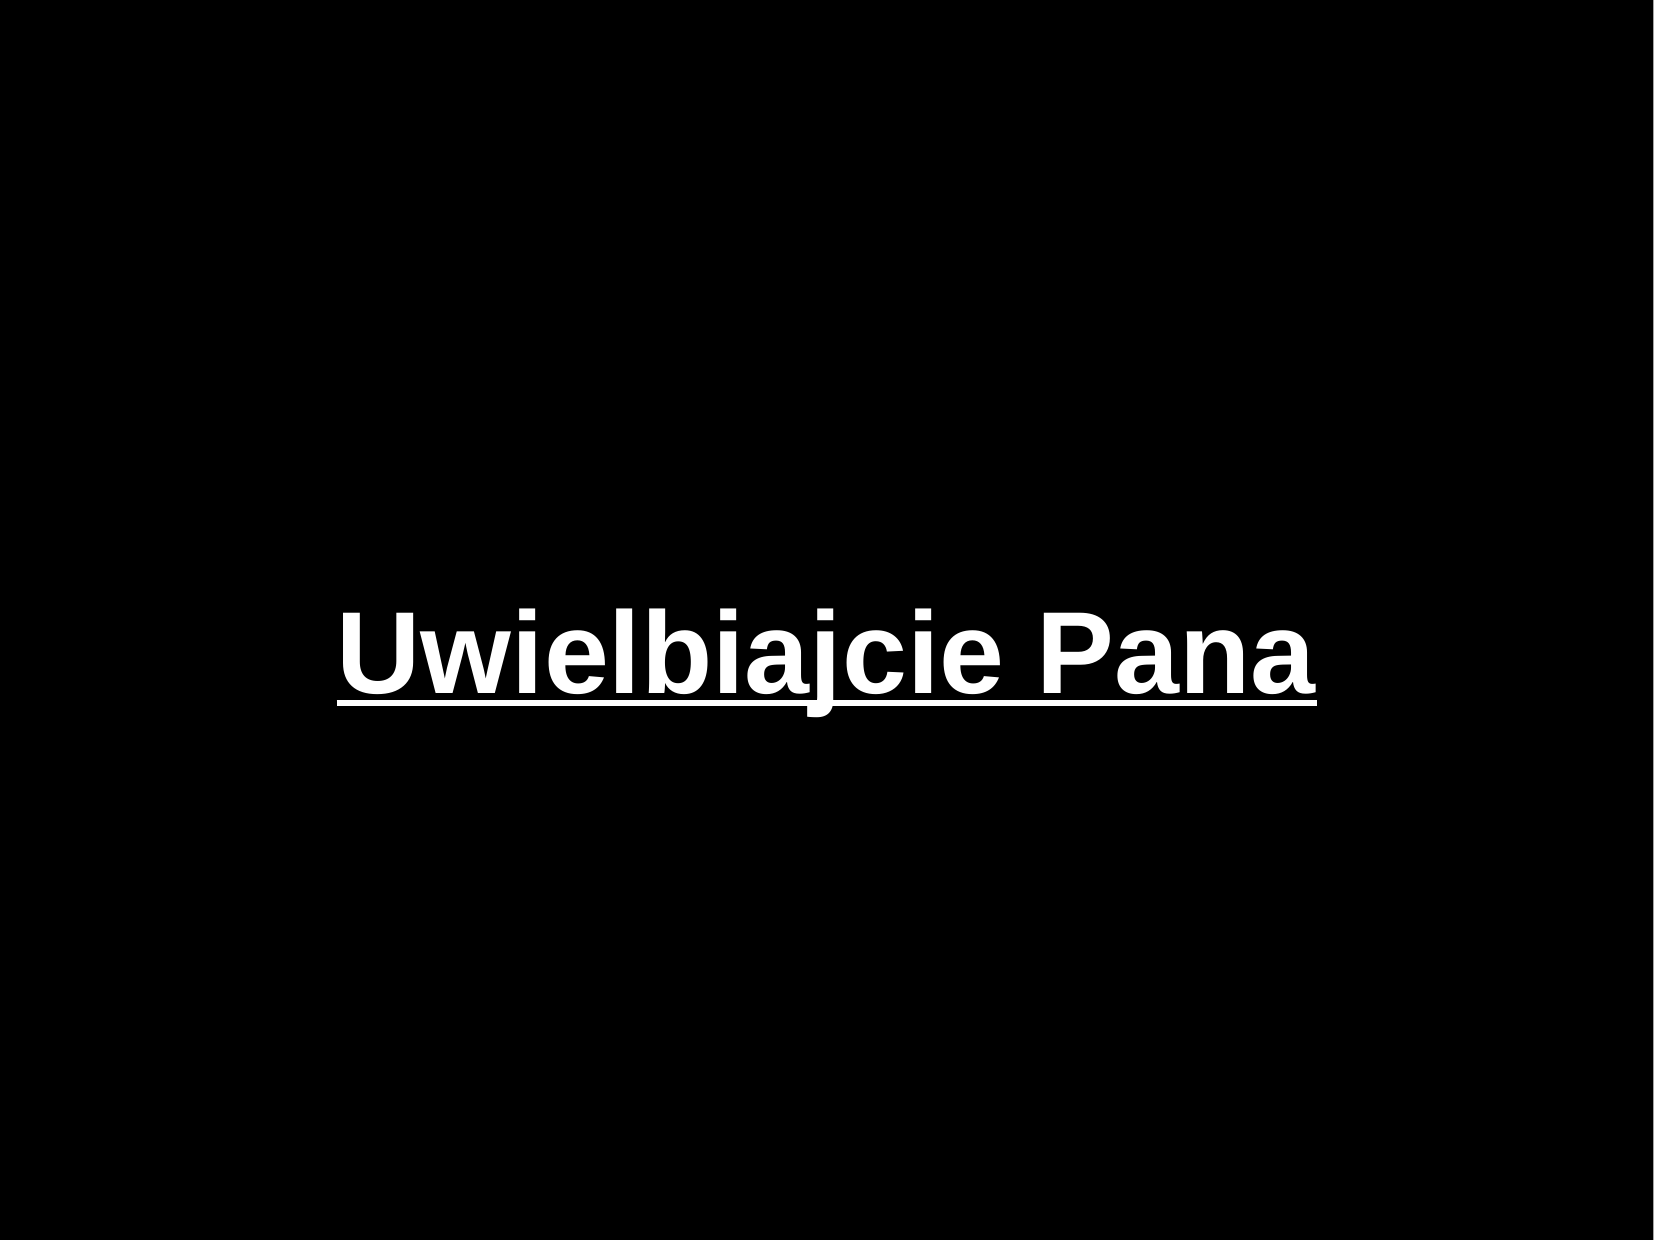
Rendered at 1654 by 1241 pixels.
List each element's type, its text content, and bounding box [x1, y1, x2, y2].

subtitle Uwielbiajcie Pana [0, 0, 1654, 1241]
